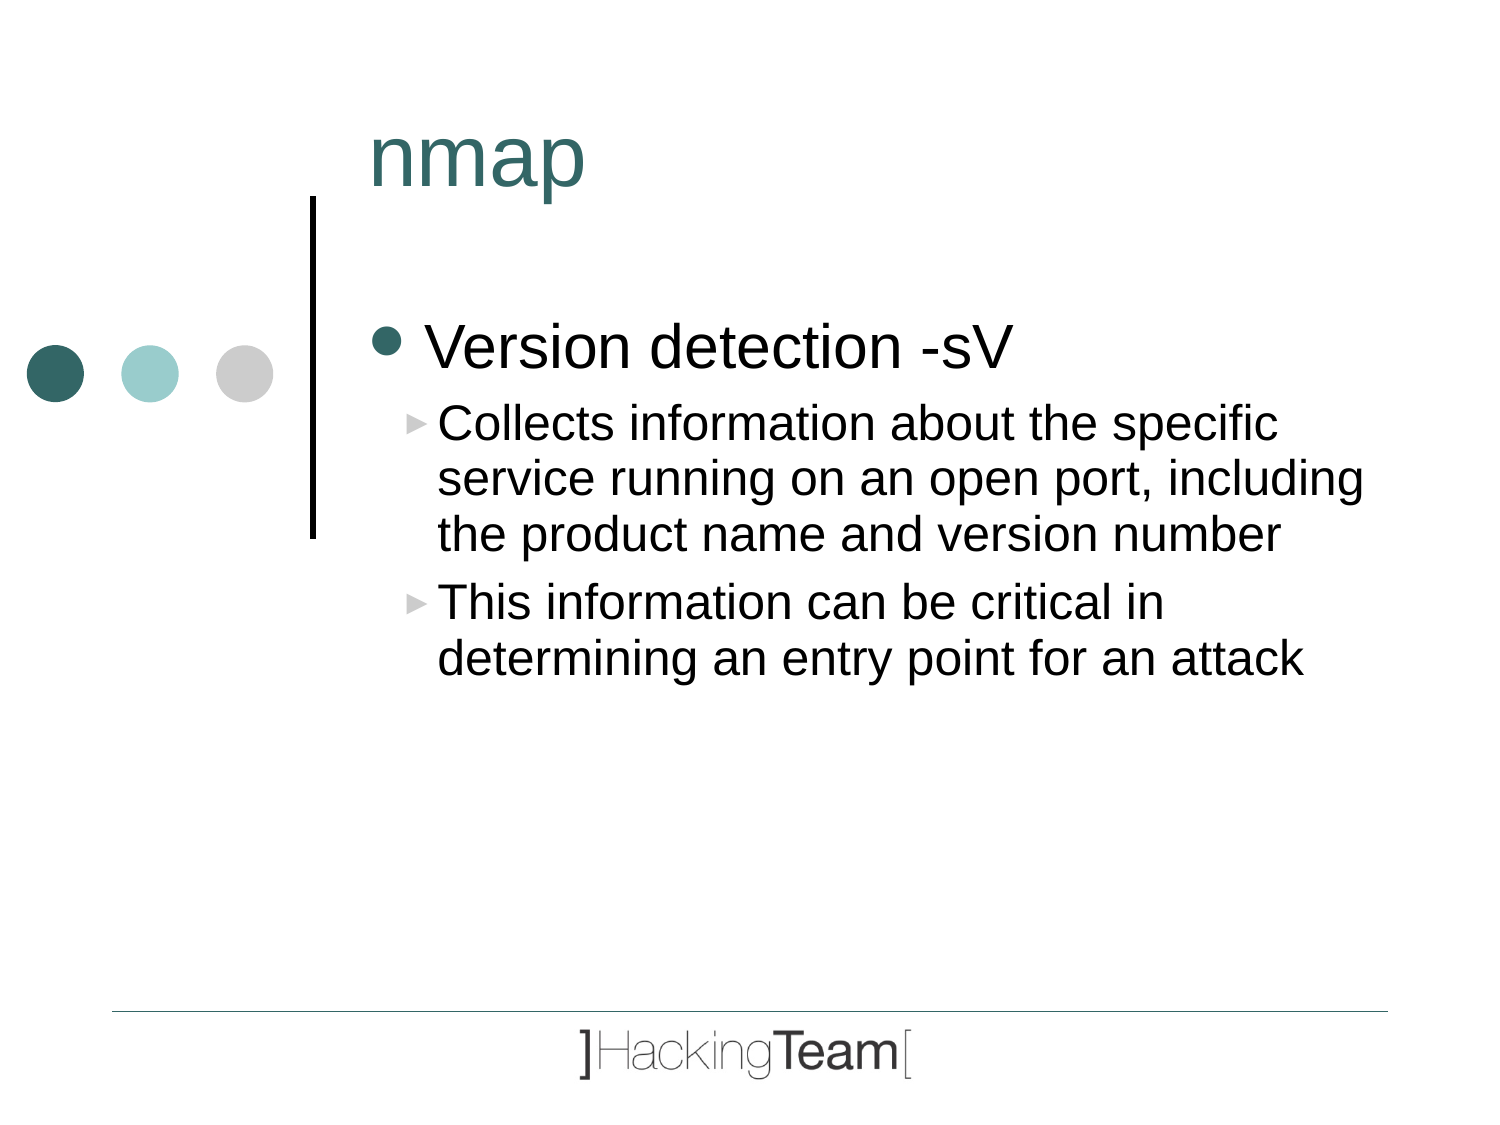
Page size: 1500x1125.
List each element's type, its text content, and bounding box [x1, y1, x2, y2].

title nmap [249, 38, 1401, 275]
list Version detection -sV Collects information about the specific service running on an open port, including the product name and version number This information can be critical in determining an entry point for an attack [249, 312, 1401, 1041]
picture [574, 1041, 916, 1084]
